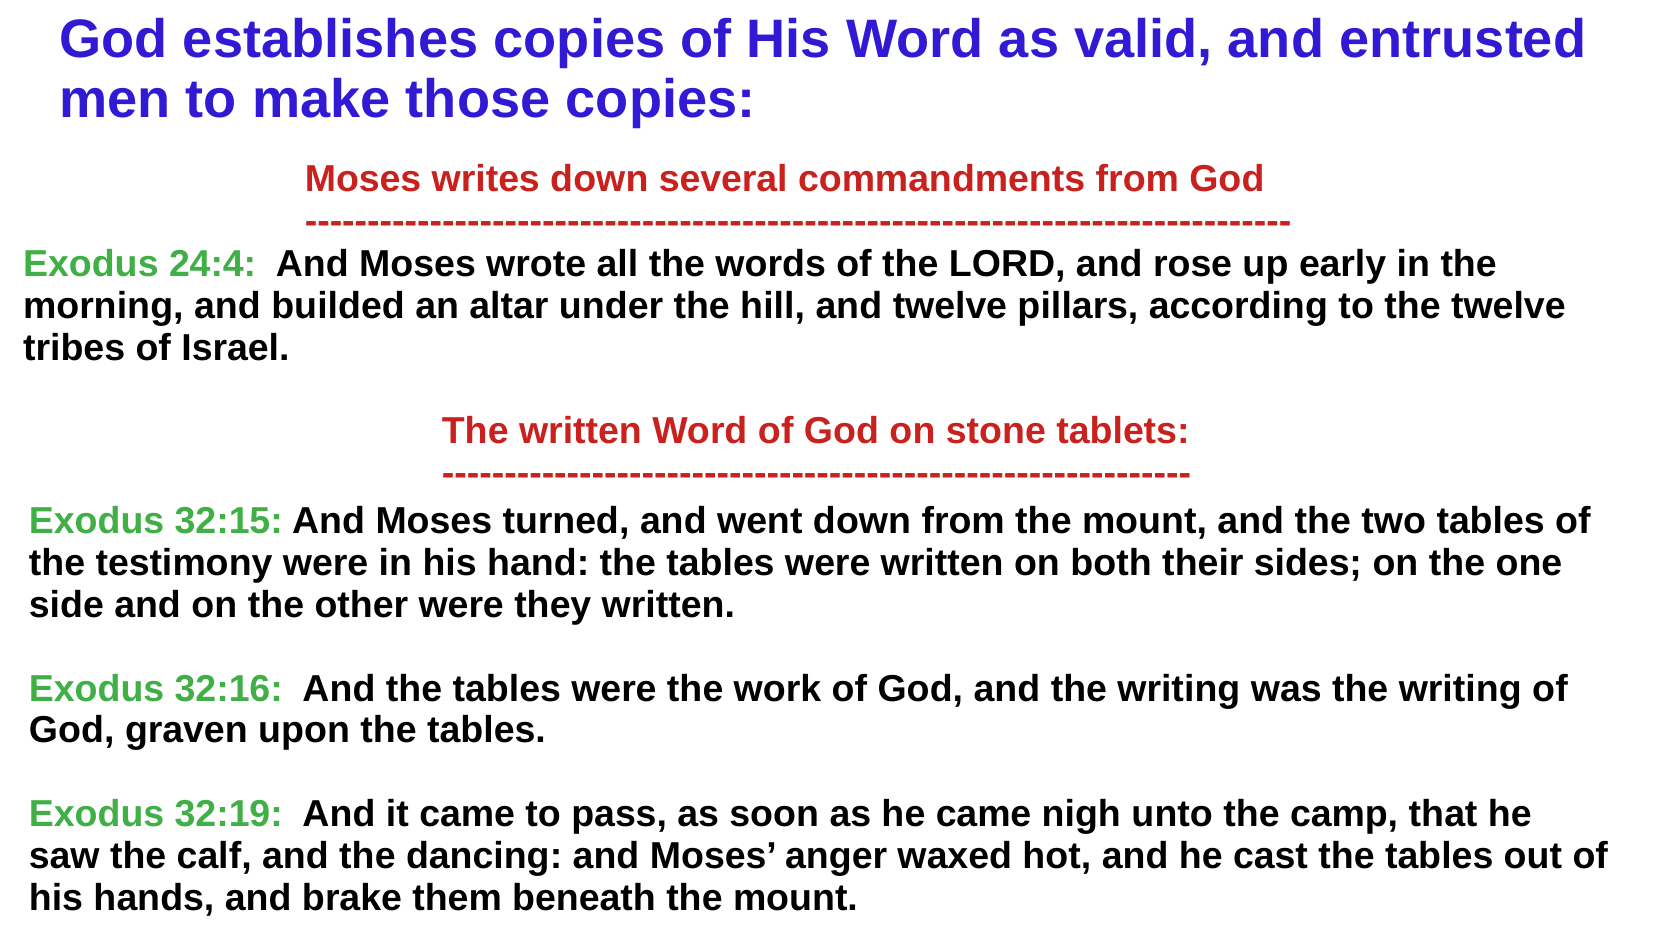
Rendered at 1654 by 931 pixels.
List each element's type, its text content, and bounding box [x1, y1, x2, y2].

text_box God establishes copies of His Word as valid, and entrusted men to make those copies: [44, 0, 1613, 137]
text_box The written Word of God on stone tablets: ------------------------------------------------------------ [427, 402, 1216, 491]
text_box Exodus 24:4: And Moses wrote all the words of the LORD, and rose up early in the morning, and builded an altar under the hill, and twelve pillars, according to the twelve tribes of Israel. [8, 234, 1648, 376]
text_box Exodus 32:15: And Moses turned, and went down from the mount, and the two tables of the testimony were in his hand: the tables were written on both their sides; on the one side and on the other were they written. Exodus 32:16: And the tables were the work of God, and the writing was the writing of God, graven upon the tables. Exodus 32:19: And it came to pass, as soon as he came nigh unto the camp, that he saw the calf, and the dancing: and Moses’ anger waxed hot, and he cast the tables out of his hands, and brake them beneath the mount. [14, 491, 1629, 927]
text_box Moses writes down several commandments from God ------------------------------------------------------------------------------- [290, 150, 1316, 249]
